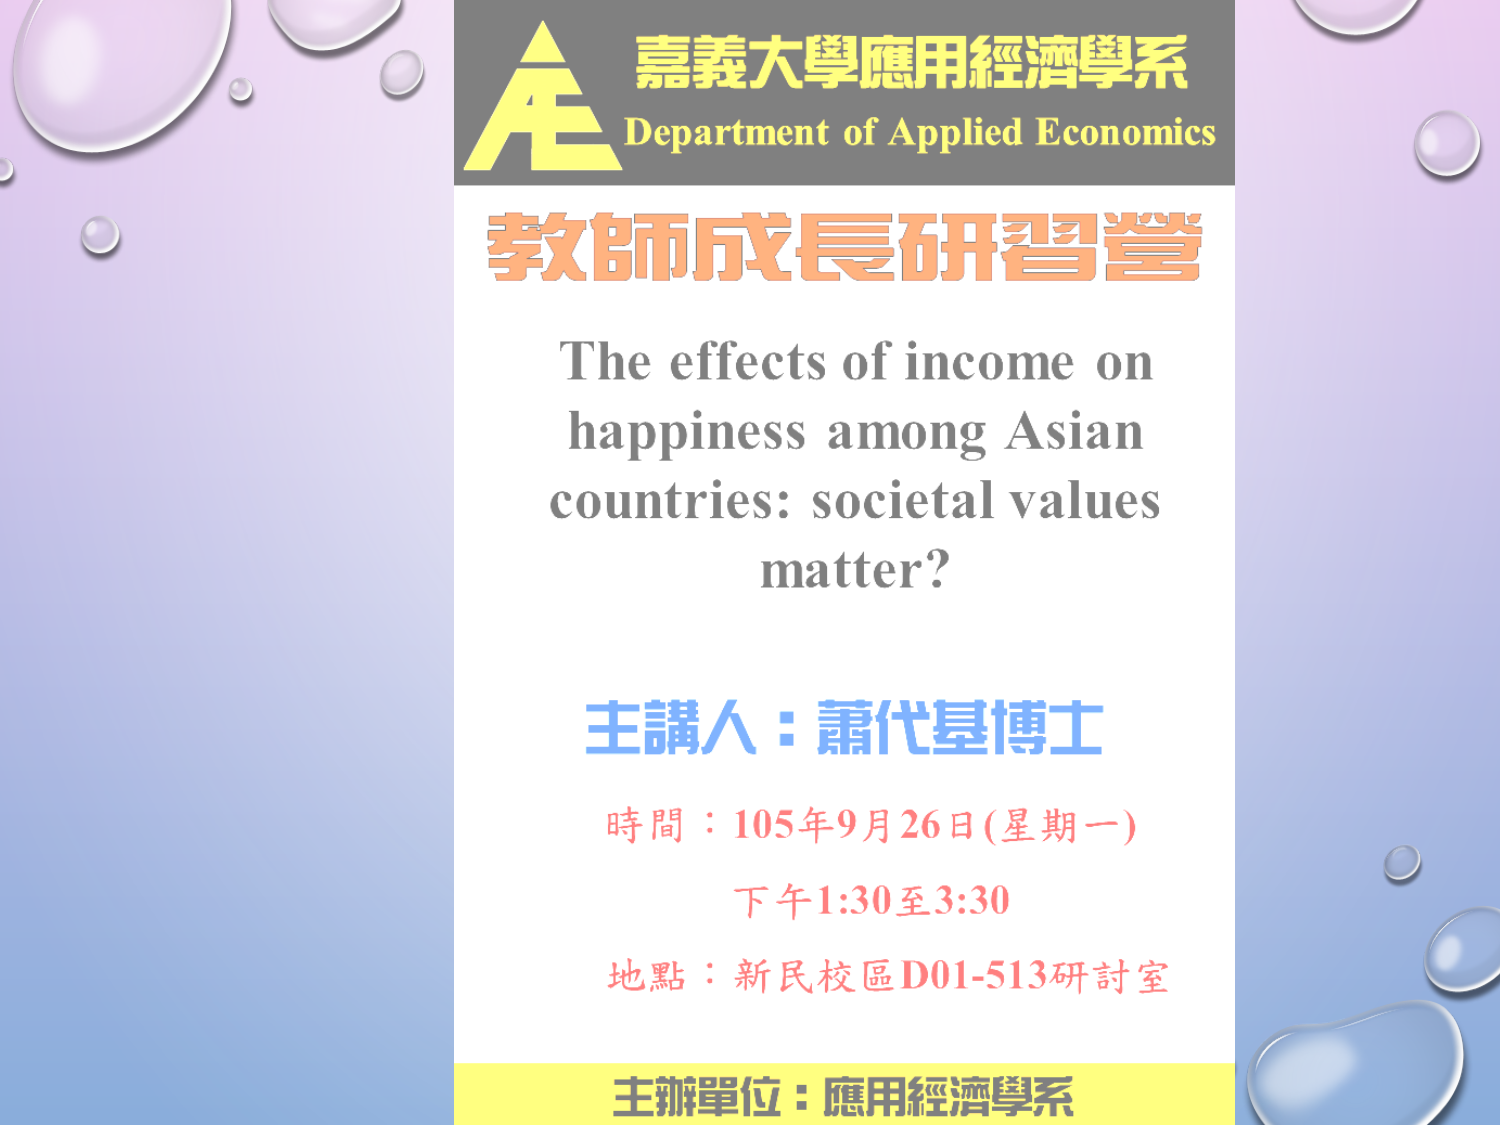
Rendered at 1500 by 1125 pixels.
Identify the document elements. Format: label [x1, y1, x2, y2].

picture [454, 0, 1235, 1125]
